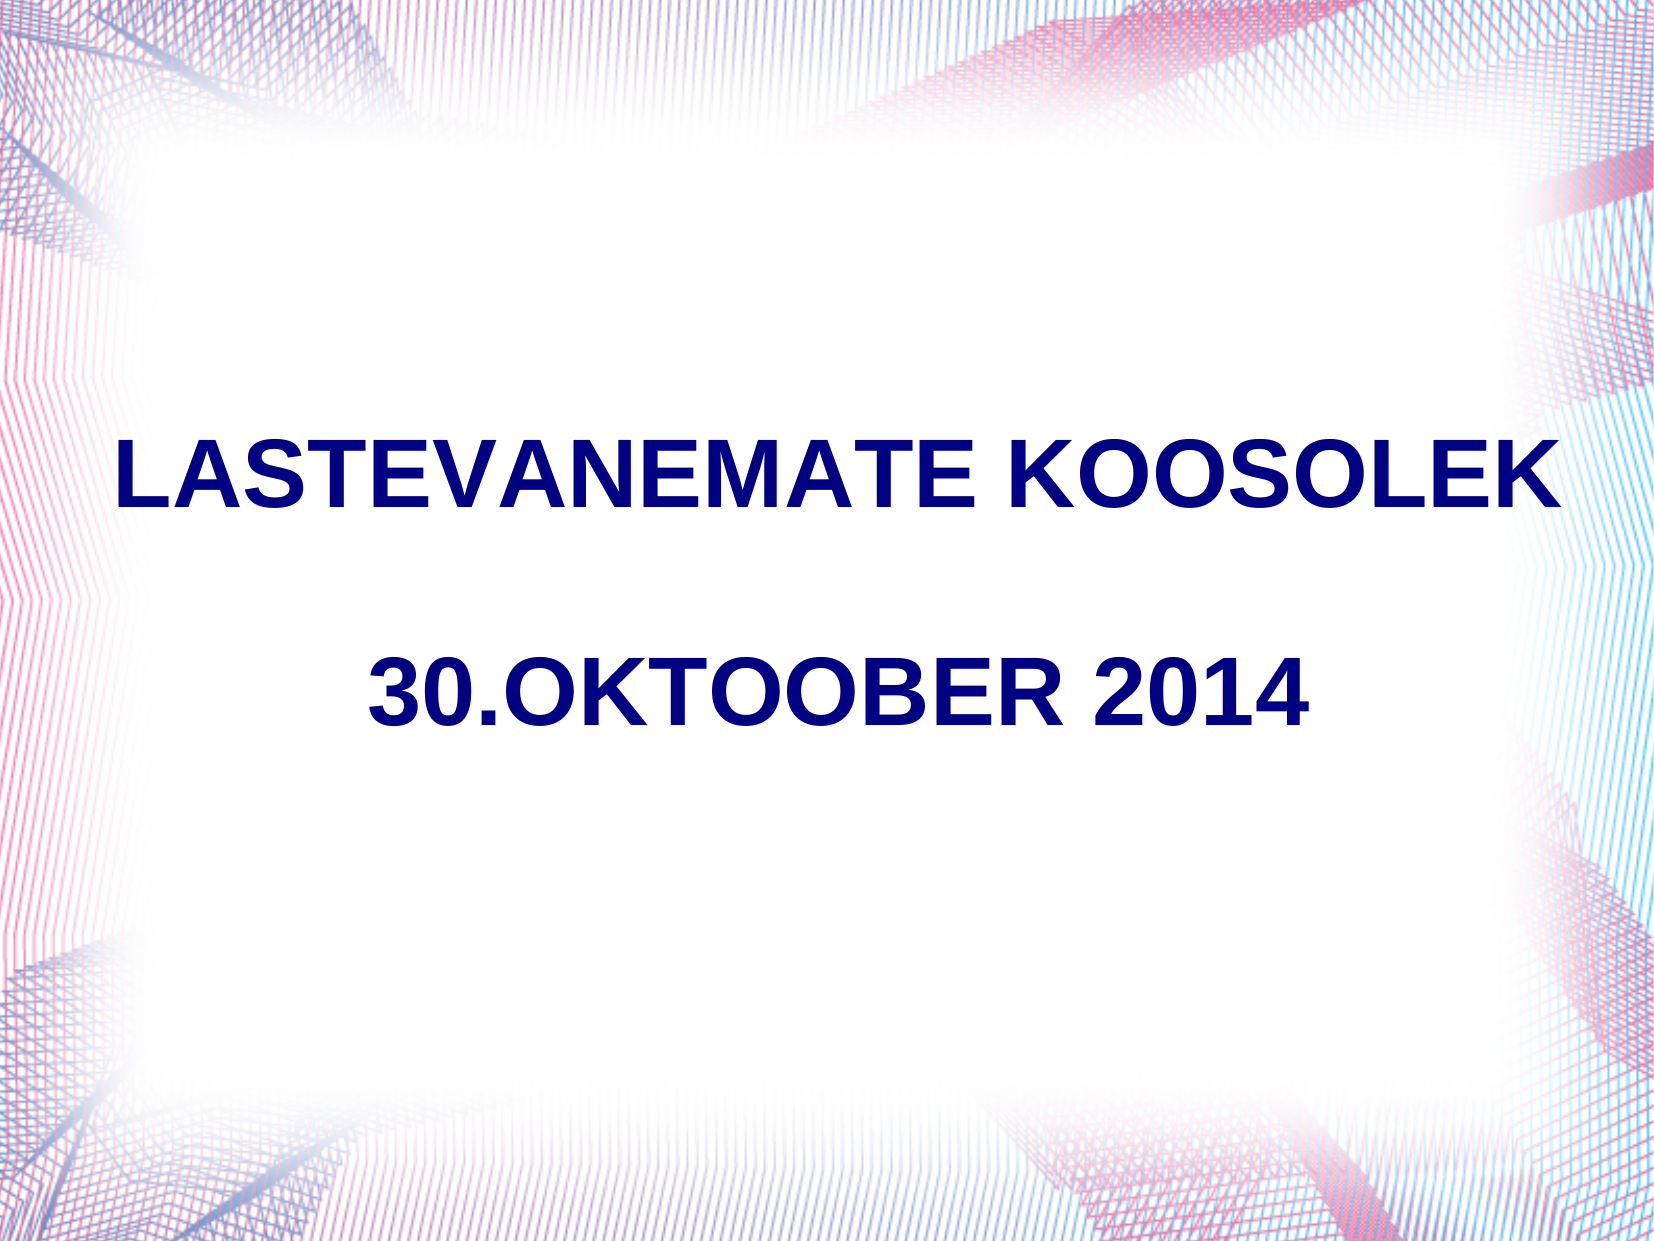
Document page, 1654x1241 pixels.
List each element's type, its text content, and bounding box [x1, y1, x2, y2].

picture [0, 0, 1654, 1241]
title LASTEVANEMATE KOOSOLEK 30.OKTOOBER 2014 [94, 272, 1583, 1111]
